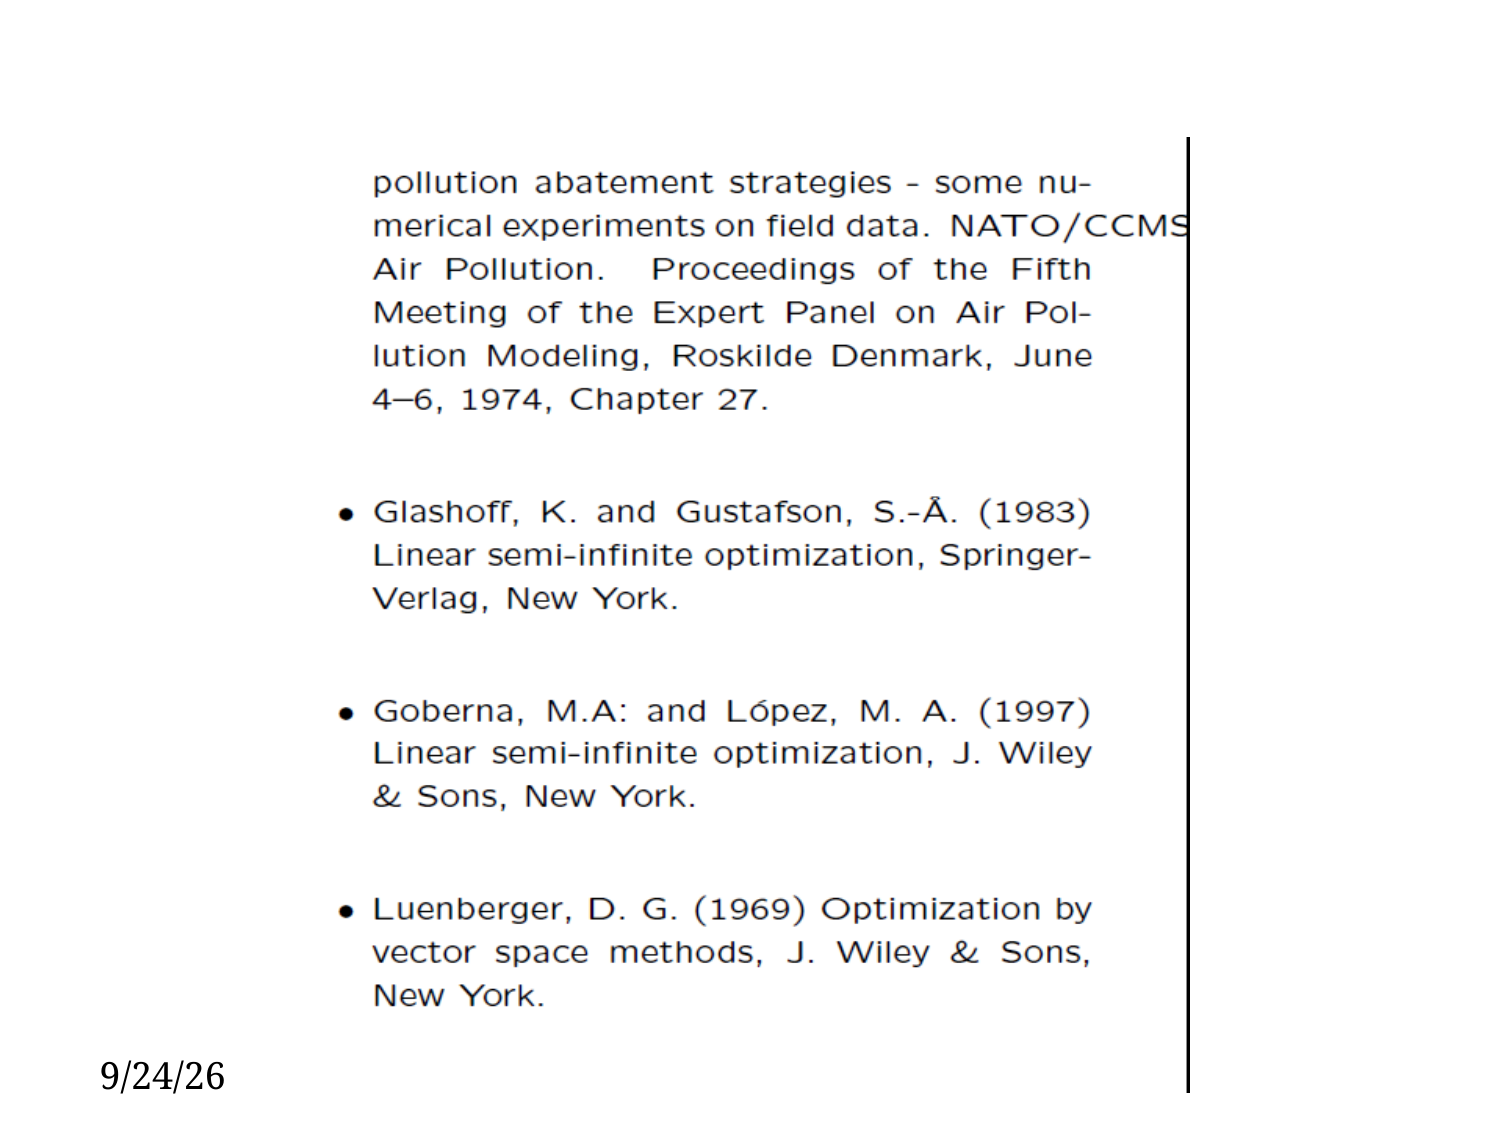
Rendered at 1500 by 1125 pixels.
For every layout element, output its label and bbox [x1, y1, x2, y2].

picture [312, 137, 1190, 1093]
